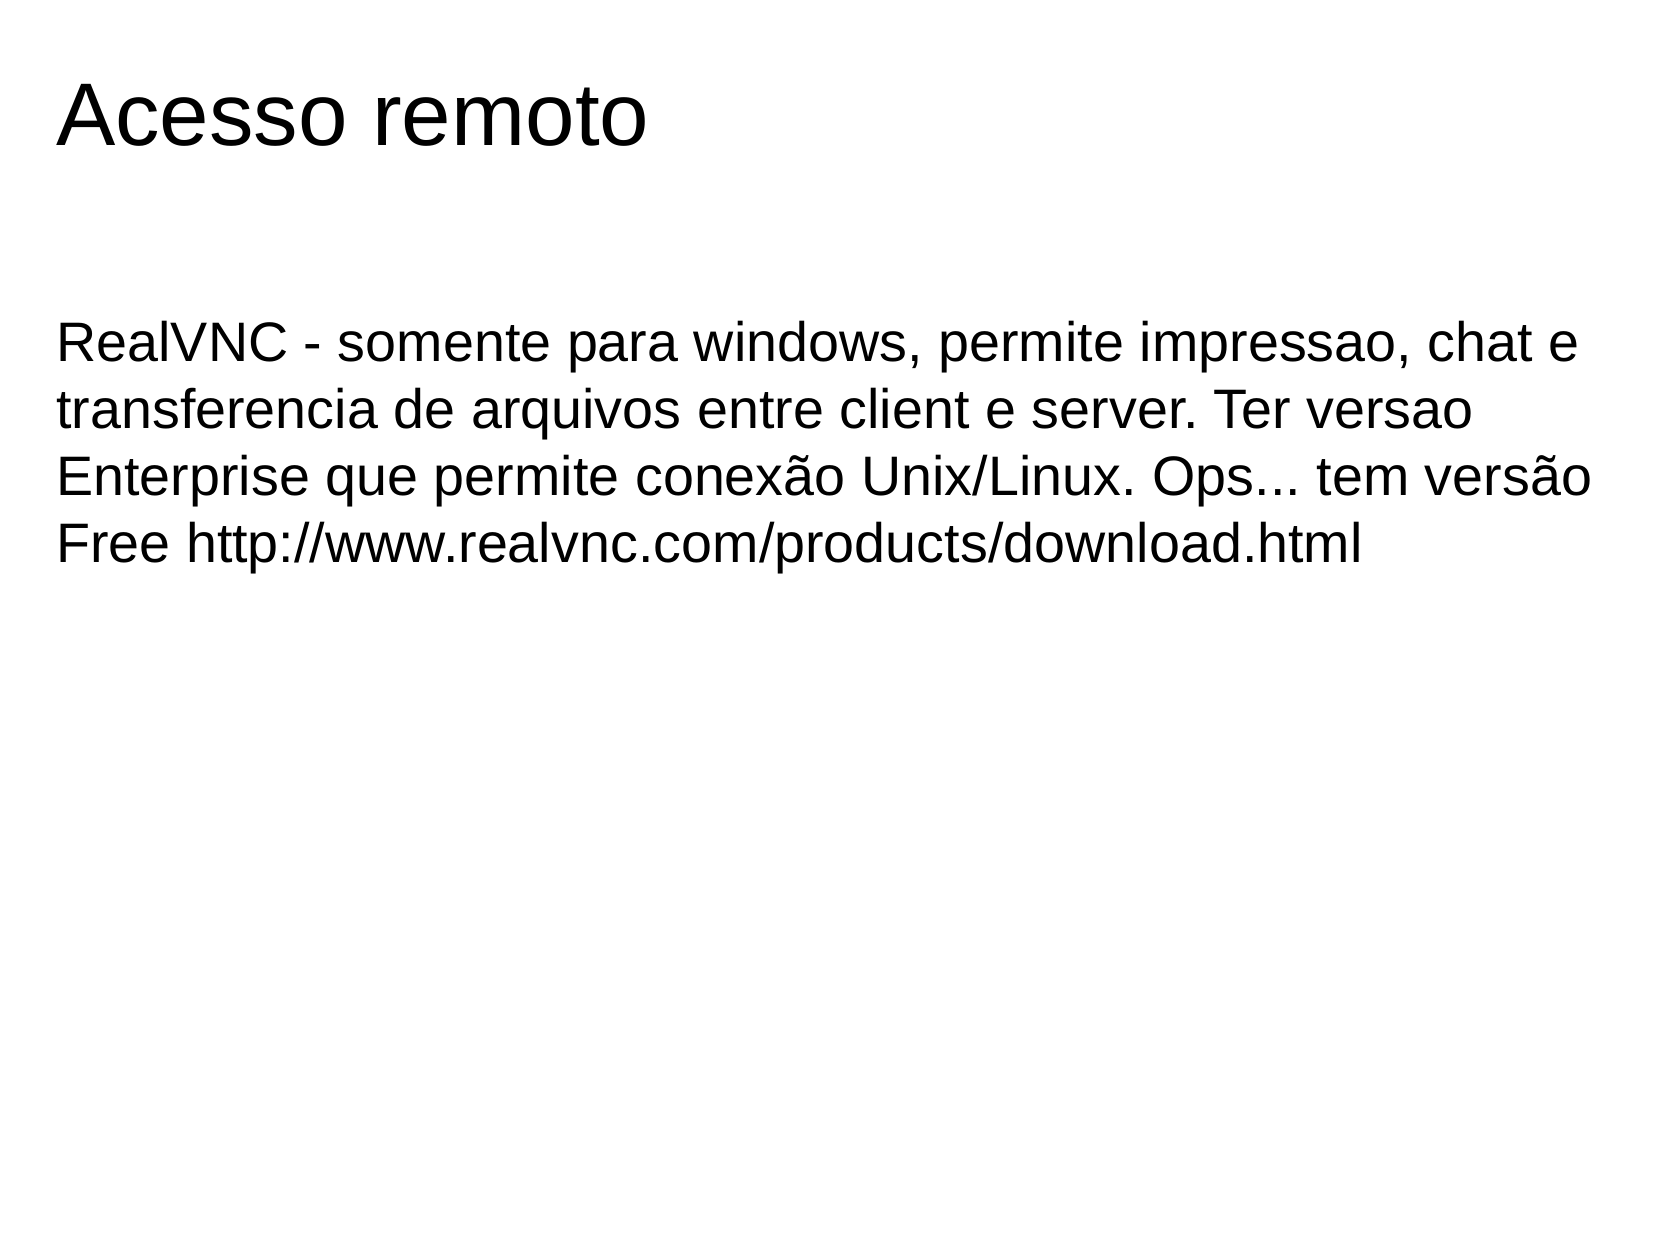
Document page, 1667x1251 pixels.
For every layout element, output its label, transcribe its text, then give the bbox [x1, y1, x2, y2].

title Acesso remoto [50, 50, 1630, 213]
list RealVNC - somente para windows, permite impressao, chat e transferencia de arquivos entre client e server. Ter versao Enterprise que permite conexão Unix/Linux. Ops... tem versão Free http://www.realvnc.com/products/download.html [50, 300, 1630, 1213]
